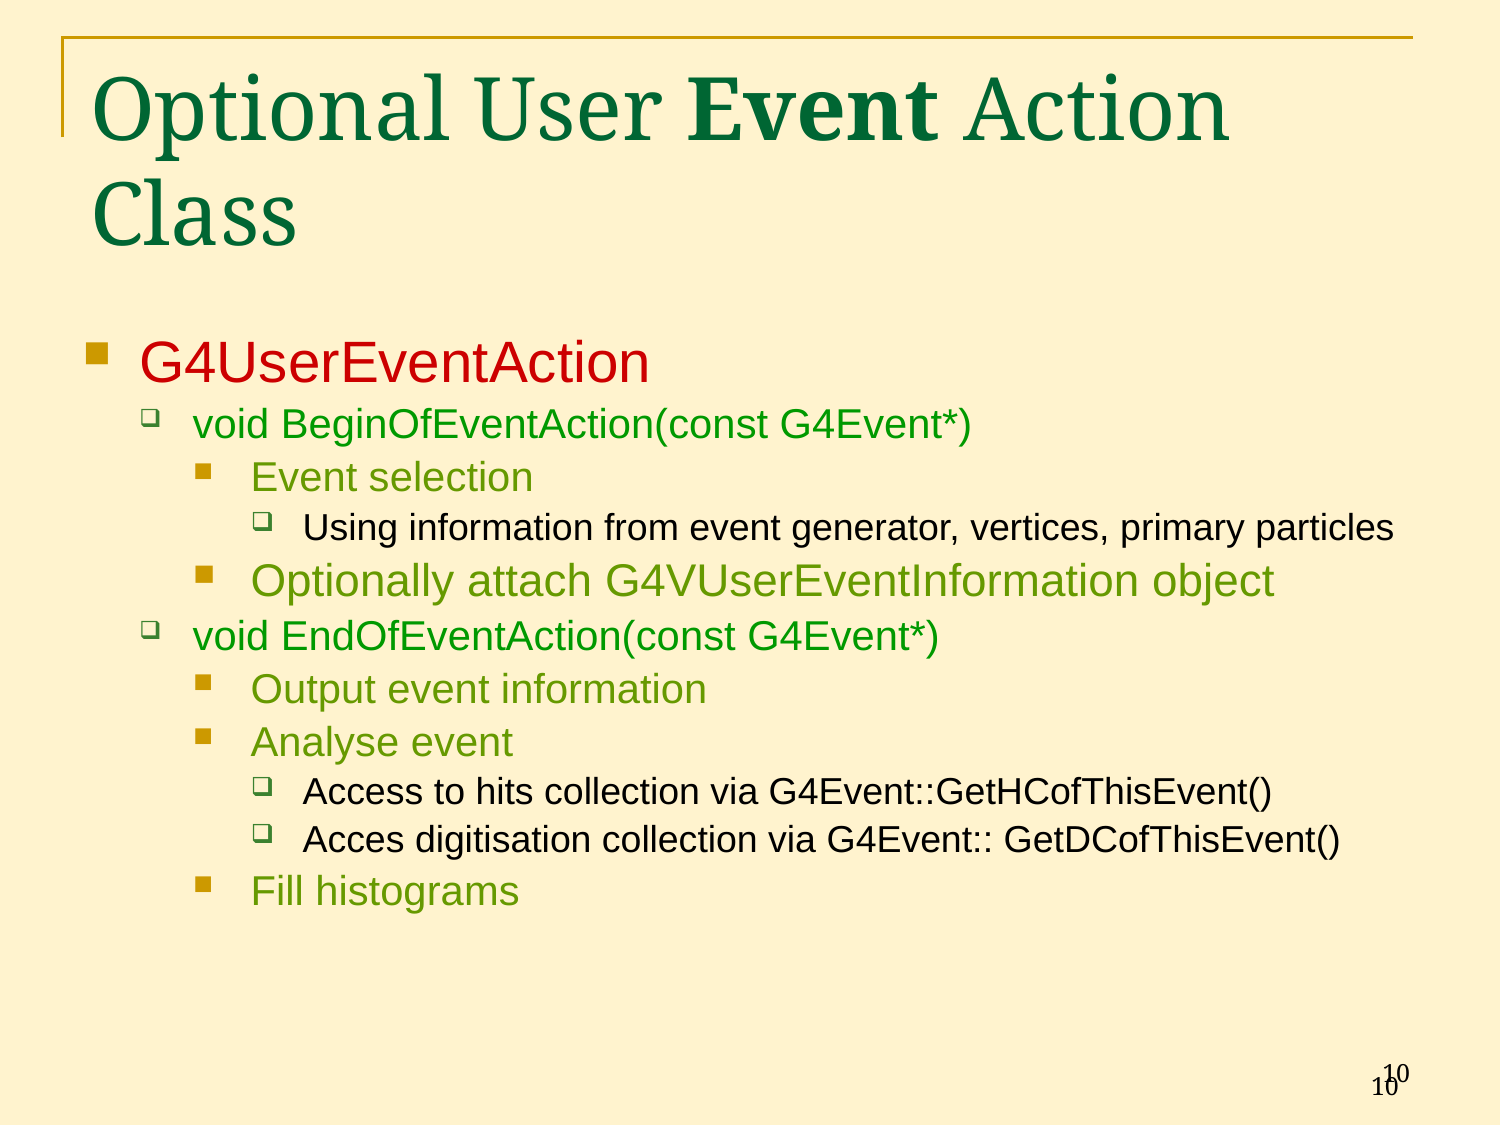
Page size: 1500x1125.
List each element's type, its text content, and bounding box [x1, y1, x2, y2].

title Optional User Event Action Class [75, 45, 1426, 271]
list G4UserEventAction void BeginOfEventAction(const G4Event*) Event selection Using information from event generator, vertices, primary particles Optionally attach G4VUserEventInformation object void EndOfEventAction(const G4Event*) Output event information Analyse event Access to hits collection via G4Event::GetHCofThisEvent() Acces digitisation collection via G4Event:: GetDCofThisEvent() Fill histograms [67, 330, 1418, 1125]
text_box <number> [1074, 1024, 1426, 1100]
